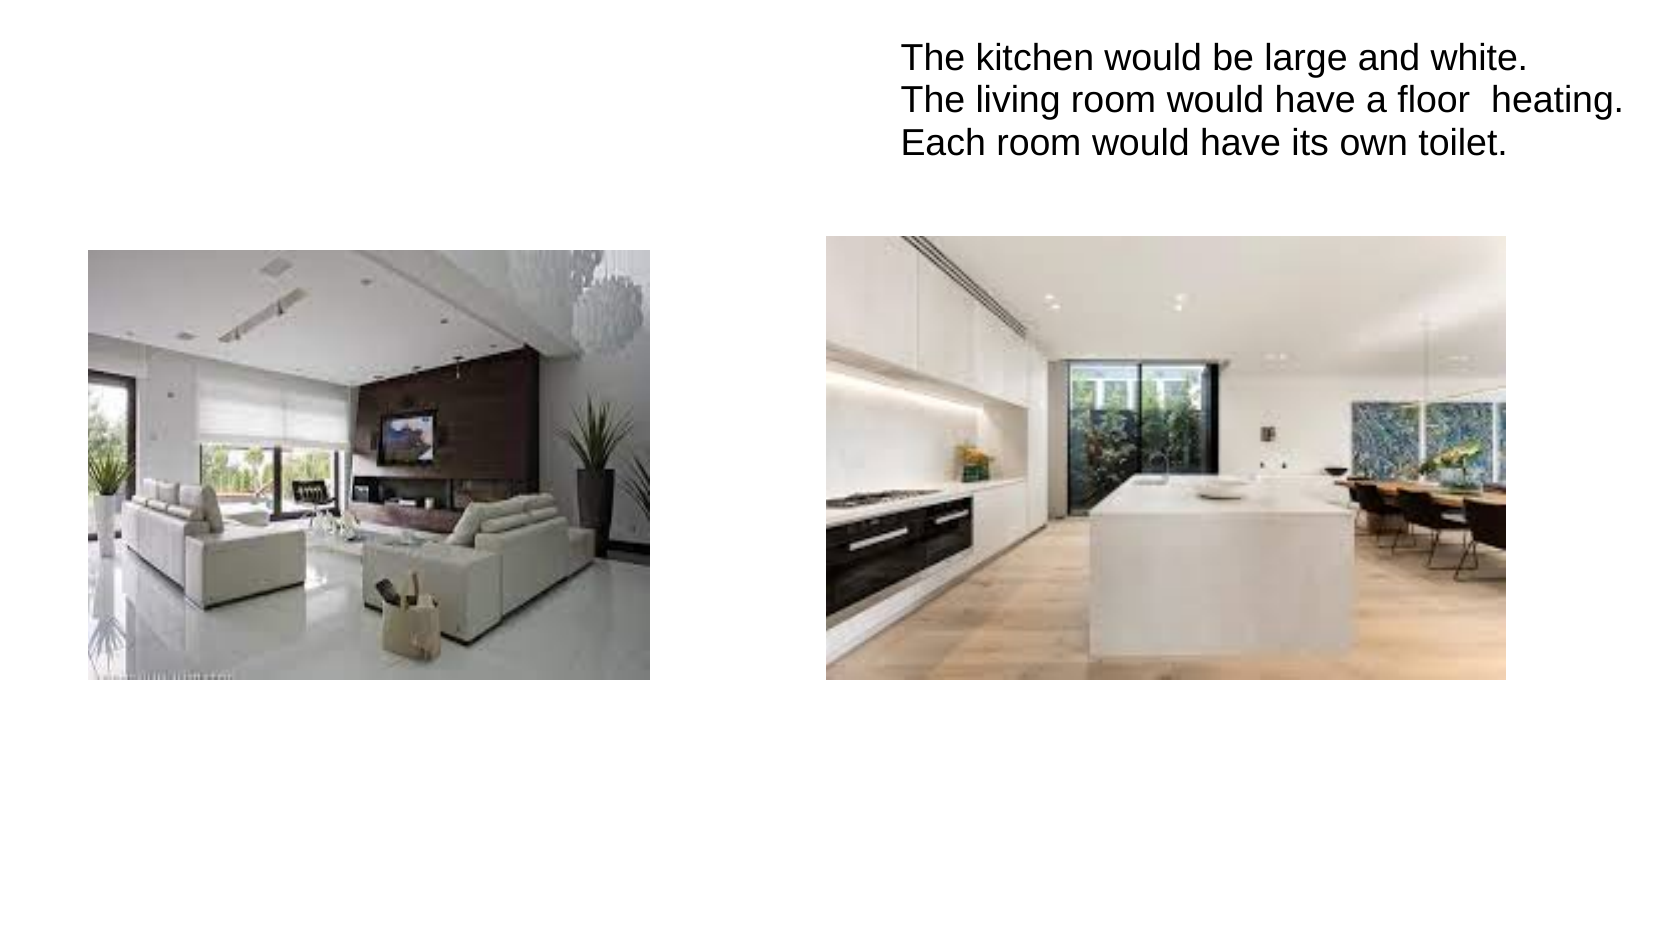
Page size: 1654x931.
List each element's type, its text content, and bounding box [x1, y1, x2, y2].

text_box The kitchen would be large and white. The living room would have a floor heating. Each room would have its own toilet. [885, 29, 1642, 171]
picture [88, 250, 650, 680]
picture [826, 236, 1506, 680]
